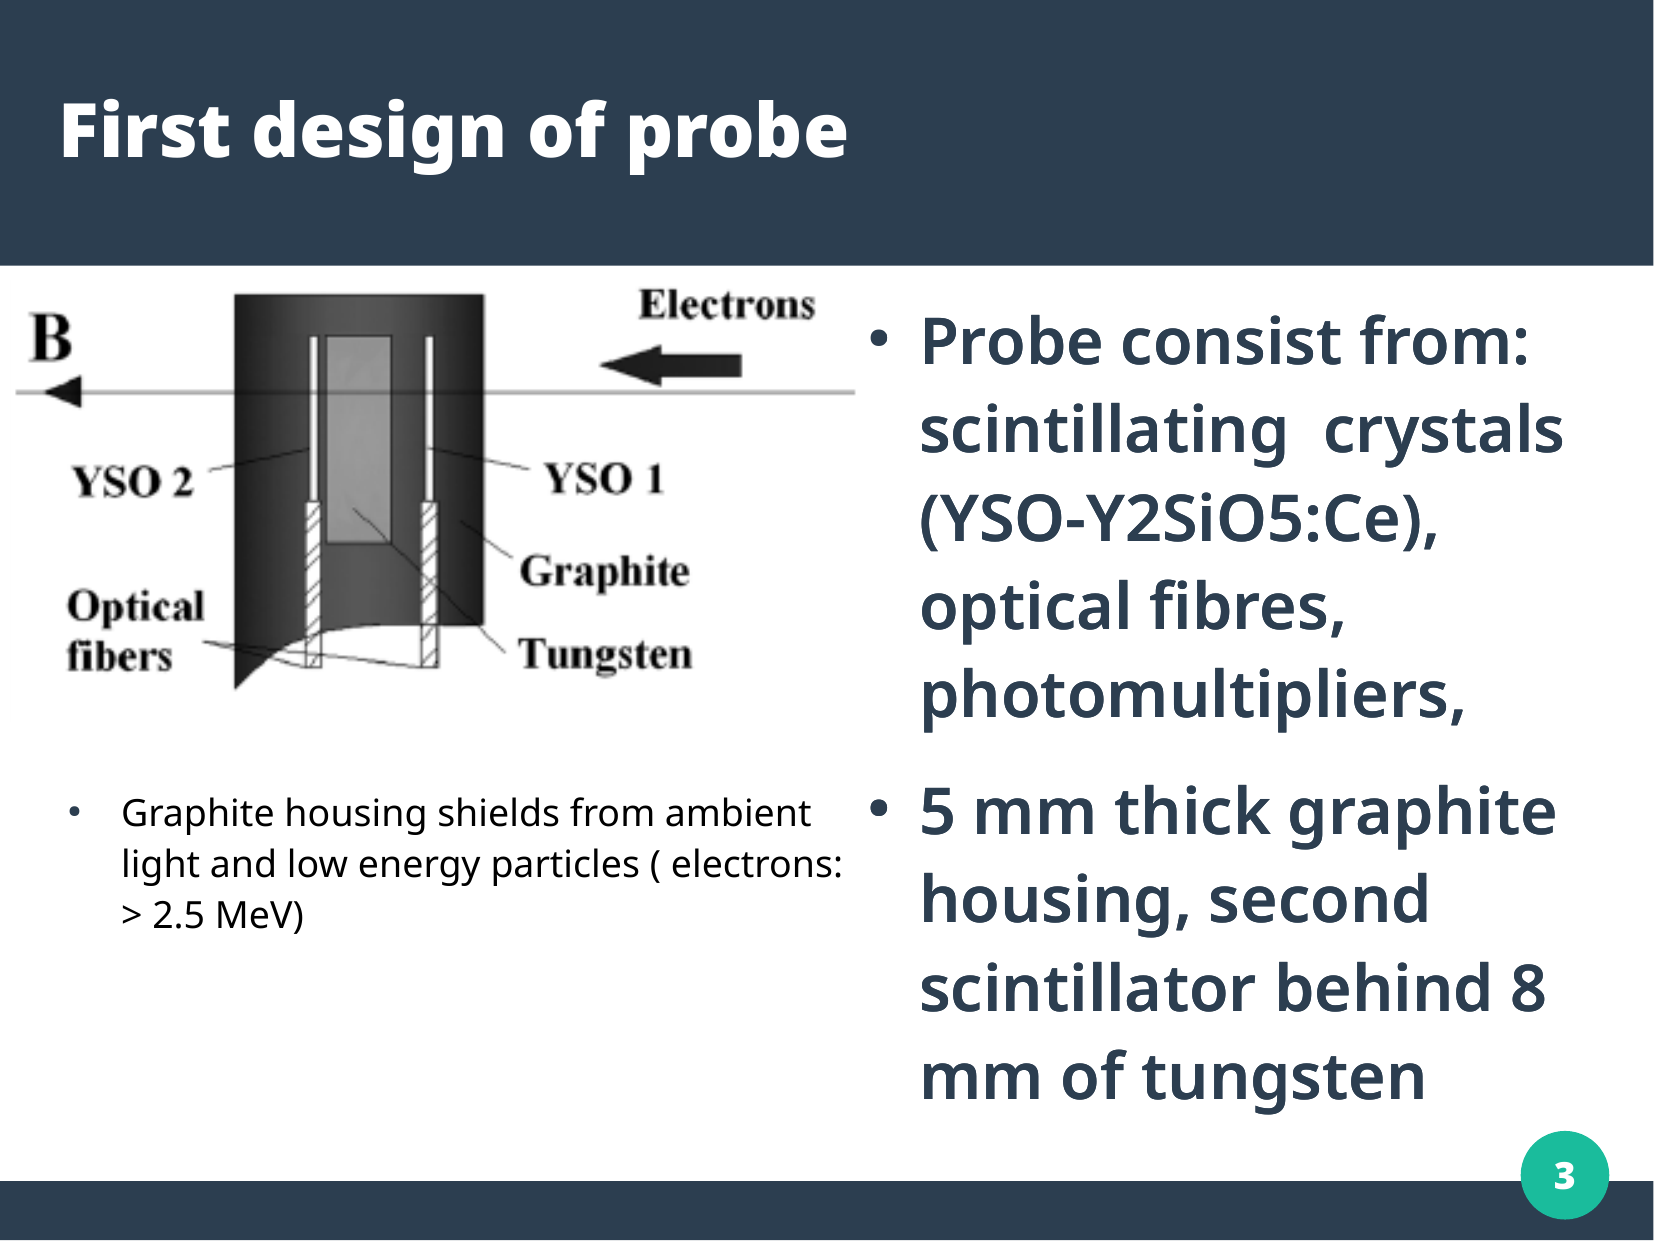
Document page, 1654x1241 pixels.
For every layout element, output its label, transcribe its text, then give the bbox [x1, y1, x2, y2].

picture [9, 280, 886, 722]
list Probe consist from: scintillating crystals (YSO-Y2SiO5:Ce), optical fibres, photomultipliers, 5 mm thick graphite housing, second scintillator behind 8 mm of tungsten [850, 295, 1642, 1123]
title First design of probe [59, 49, 1595, 207]
text_box Graphite housing shields from ambient light and low energy particles ( electrons: > 2.5 MeV) [35, 779, 875, 1146]
